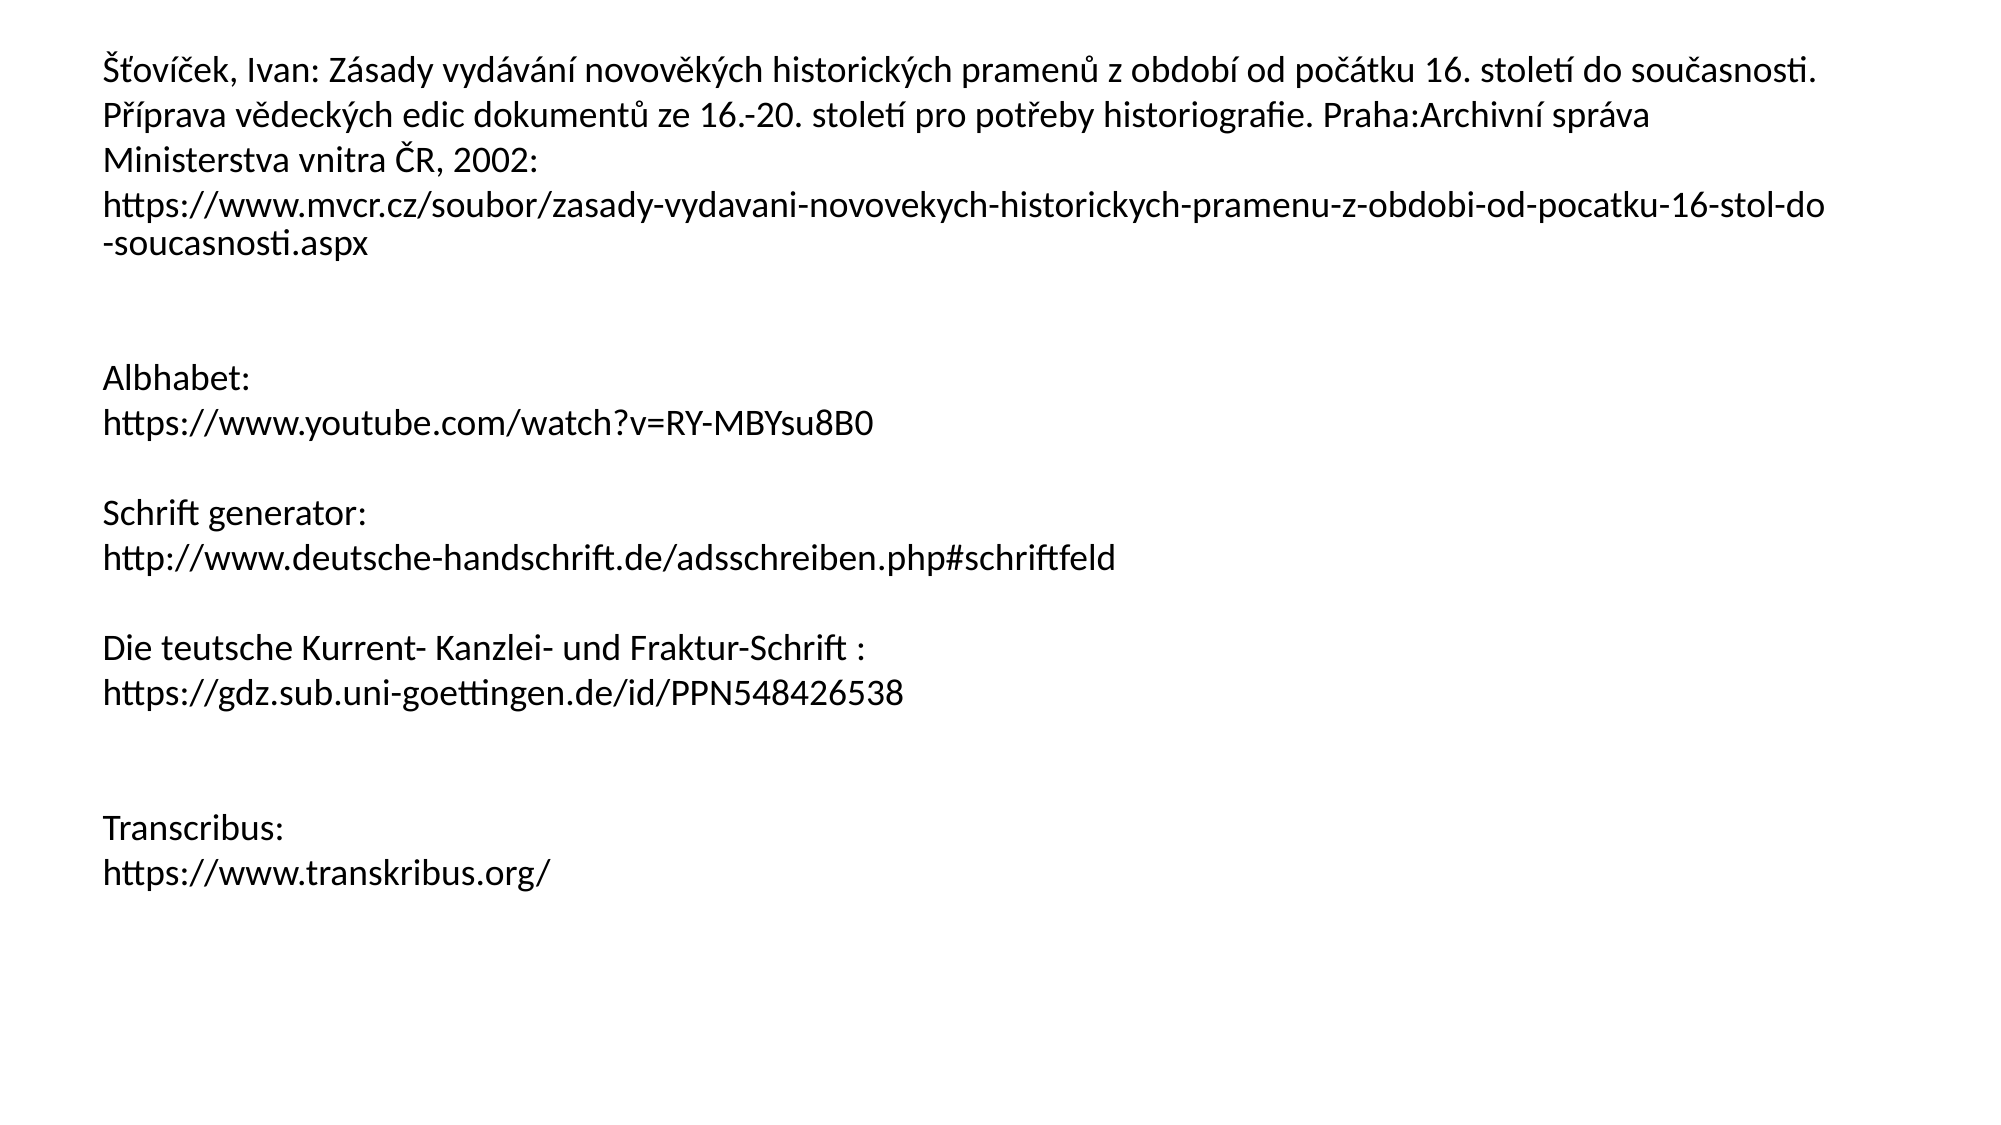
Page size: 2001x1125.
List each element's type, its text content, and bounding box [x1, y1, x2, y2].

text_box Šťovíček, Ivan: Zásady vydávání novověkých historických pramenů z období od počátku 16. století do současnosti. Příprava vědeckých edic dokumentů ze 16.-20. století pro potřeby historiografie. Praha:Archivní správa Ministerstva vnitra ČR, 2002: https://www.mvcr.cz/soubor/zasady-vydavani-novovekych-historickych-pramenu-z-obdobi-od-pocatku-16-stol-do-soucasnosti.aspx Albhabet: https://www.youtube.com/watch?v=RY-MBYsu8B0 Schrift generator: http://www.deutsche-handschrift.de/adsschreiben.php#schriftfeld Die teutsche Kurrent- Kanzlei- und Fraktur-Schrift : https://gdz.sub.uni-goettingen.de/id/PPN548426538 Transcribus: https://www.transkribus.org/ [87, 37, 1847, 917]
